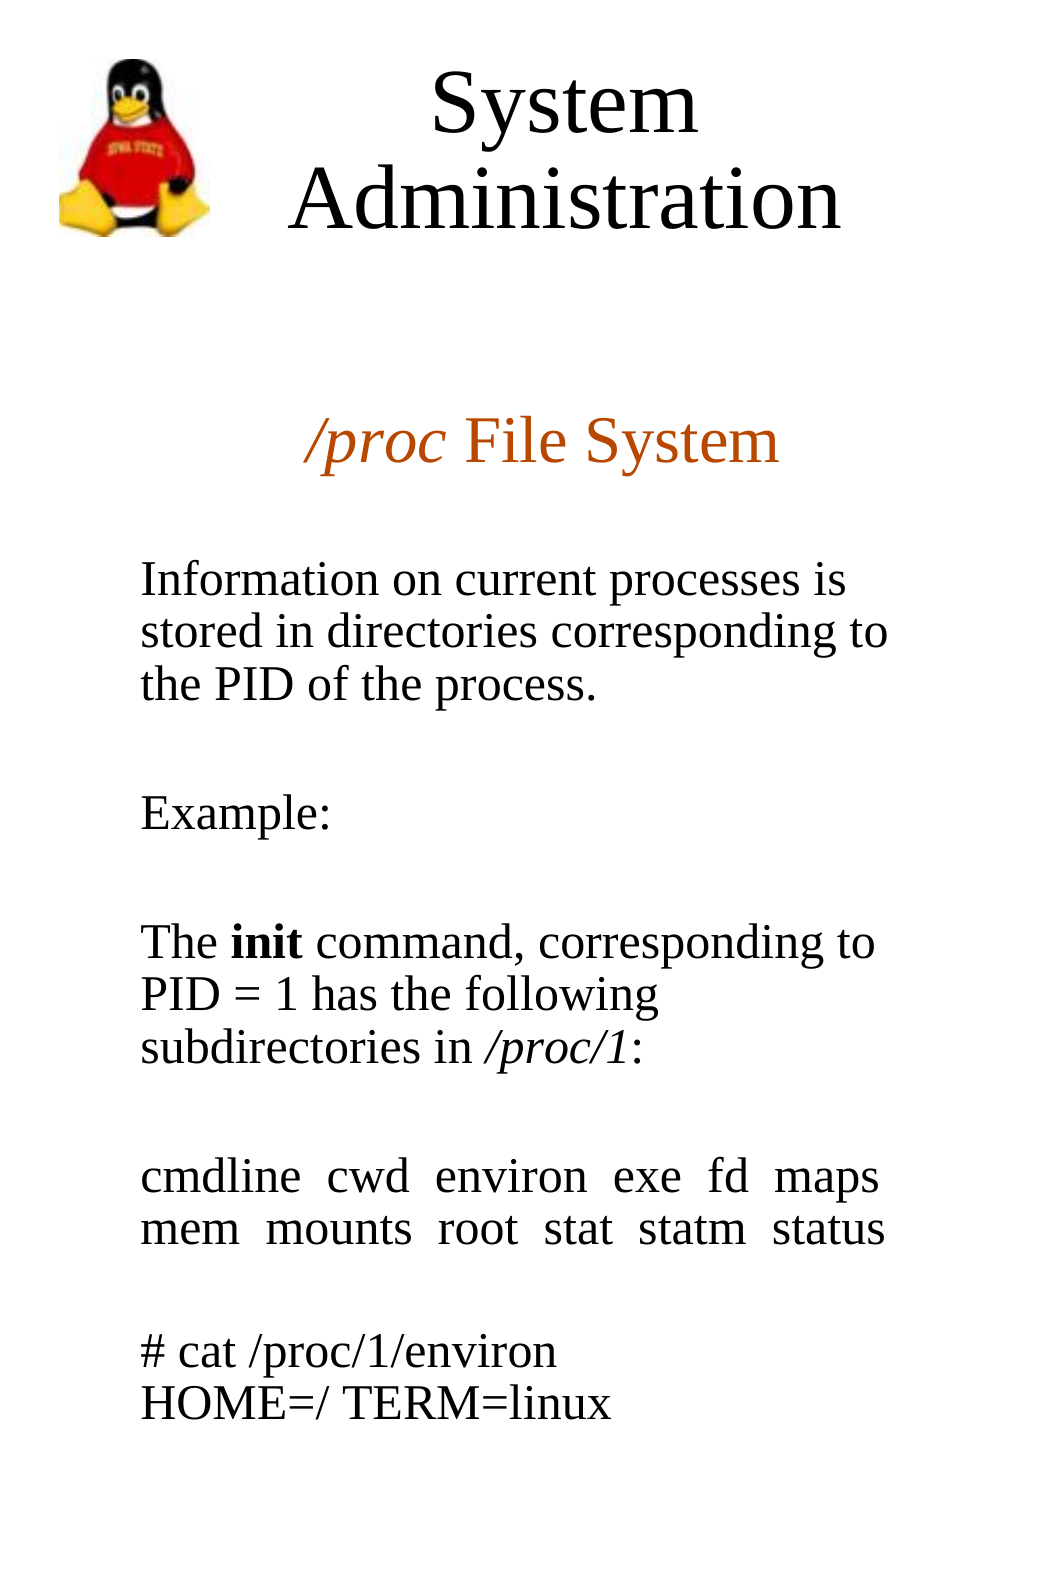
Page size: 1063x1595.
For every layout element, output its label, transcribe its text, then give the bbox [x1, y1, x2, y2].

subtitle /proc File System Information on current processes is stored in directories corresponding to the PID of the process. Example: The init command, corresponding to PID = 1 has the following subdirectories in /proc/1: cmdline cwd environ exe fd maps mem mounts root stat statm status # cat /proc/1/environ HOME=/ TERM=linux [140, 262, 948, 1595]
picture [59, 59, 210, 237]
title System Administration [237, 28, 893, 262]
